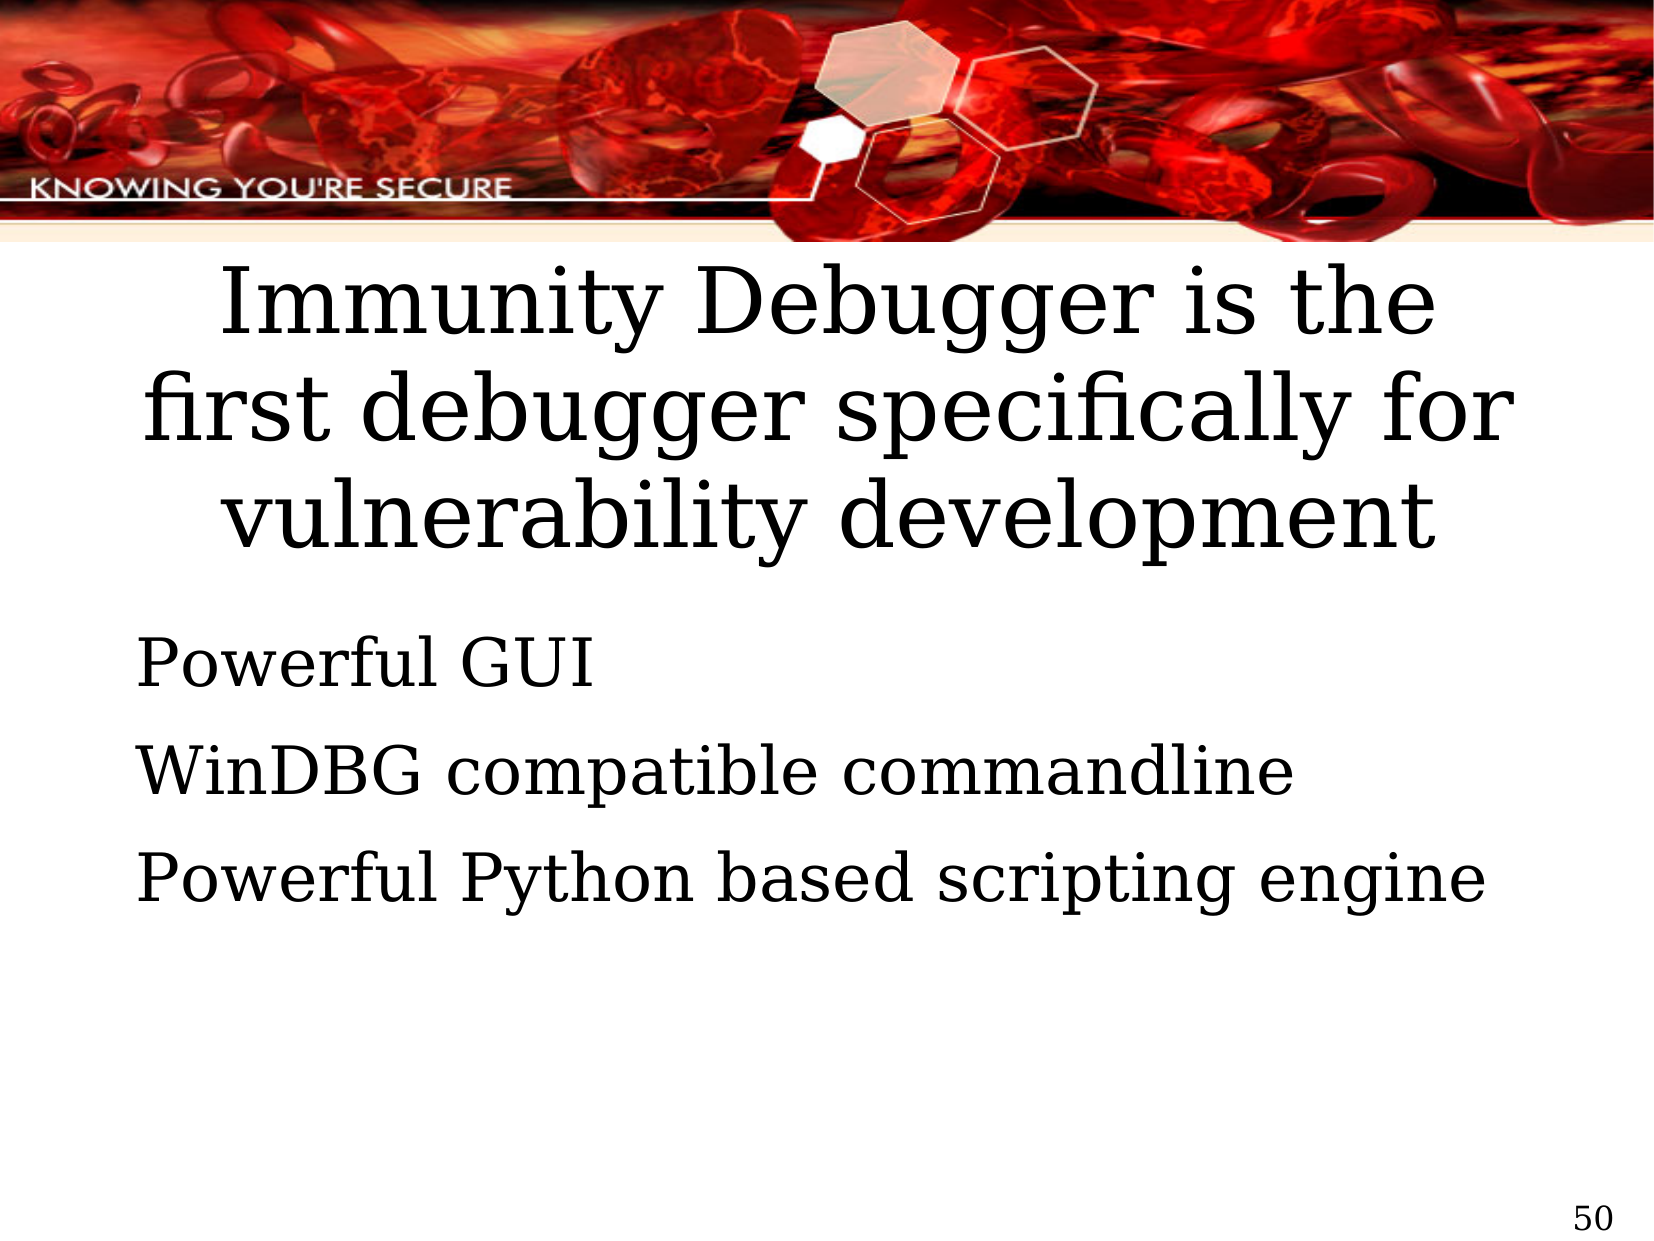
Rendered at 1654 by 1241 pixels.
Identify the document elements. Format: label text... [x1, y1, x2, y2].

title Immunity Debugger is the first debugger specifically for vulnerability development [123, 248, 1536, 570]
list Powerful GUI WinDBG compatible commandline Powerful Python based scripting engine [118, 624, 1531, 1093]
picture [0, 0, 1654, 242]
